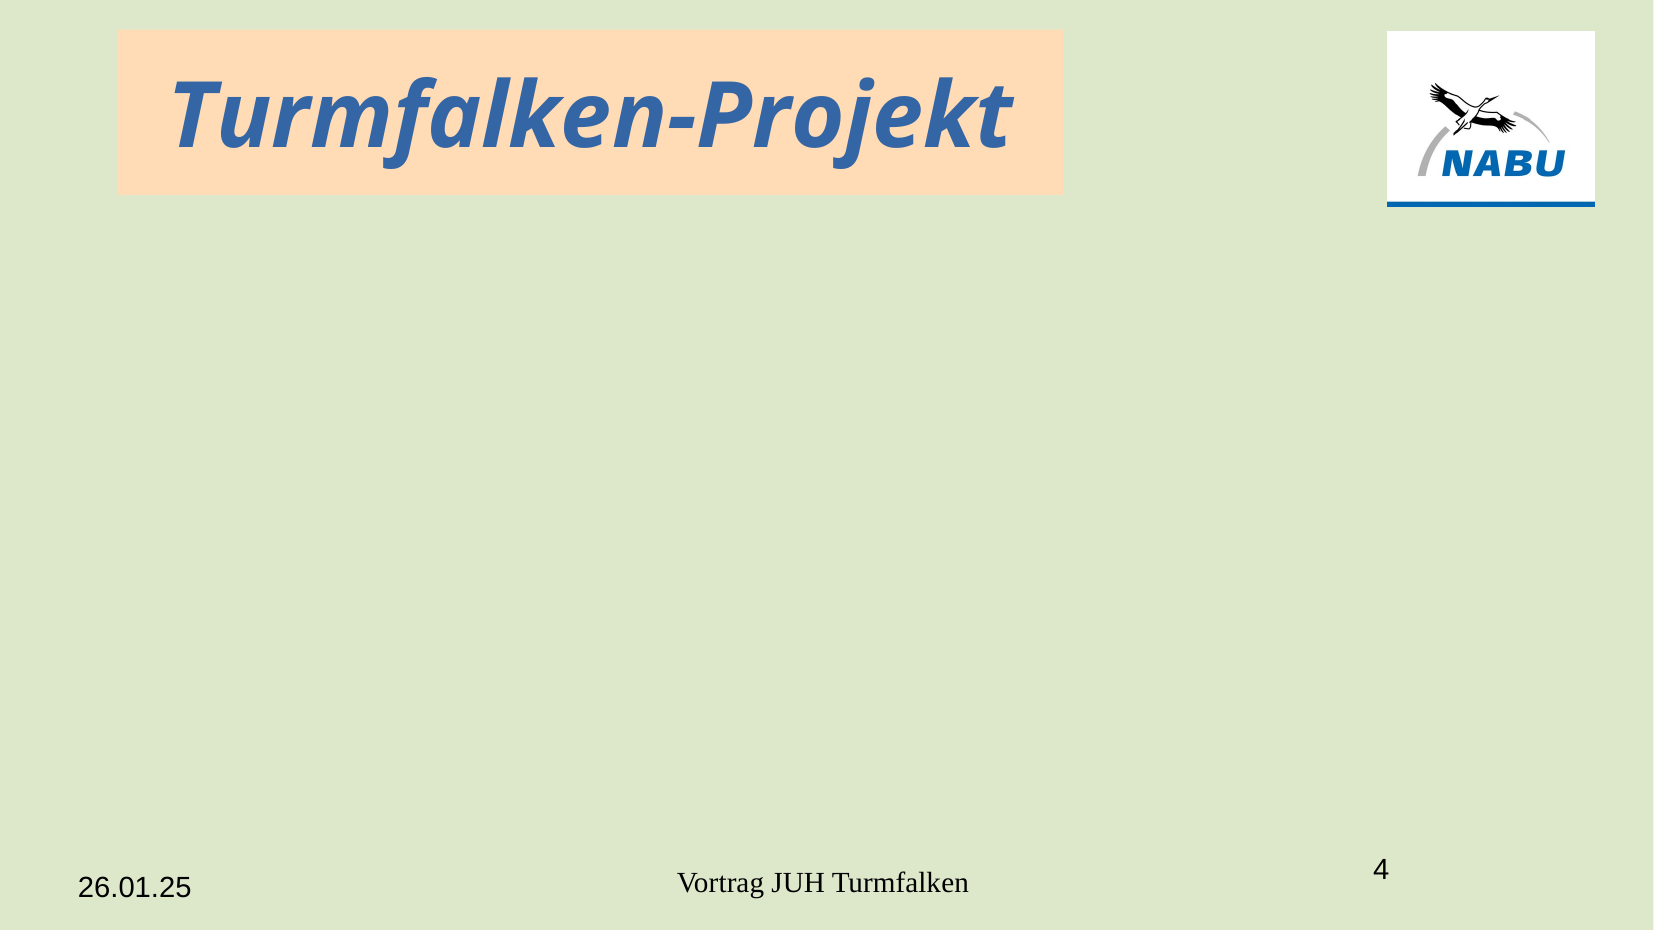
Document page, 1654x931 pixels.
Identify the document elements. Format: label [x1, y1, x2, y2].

picture [1387, 31, 1595, 207]
